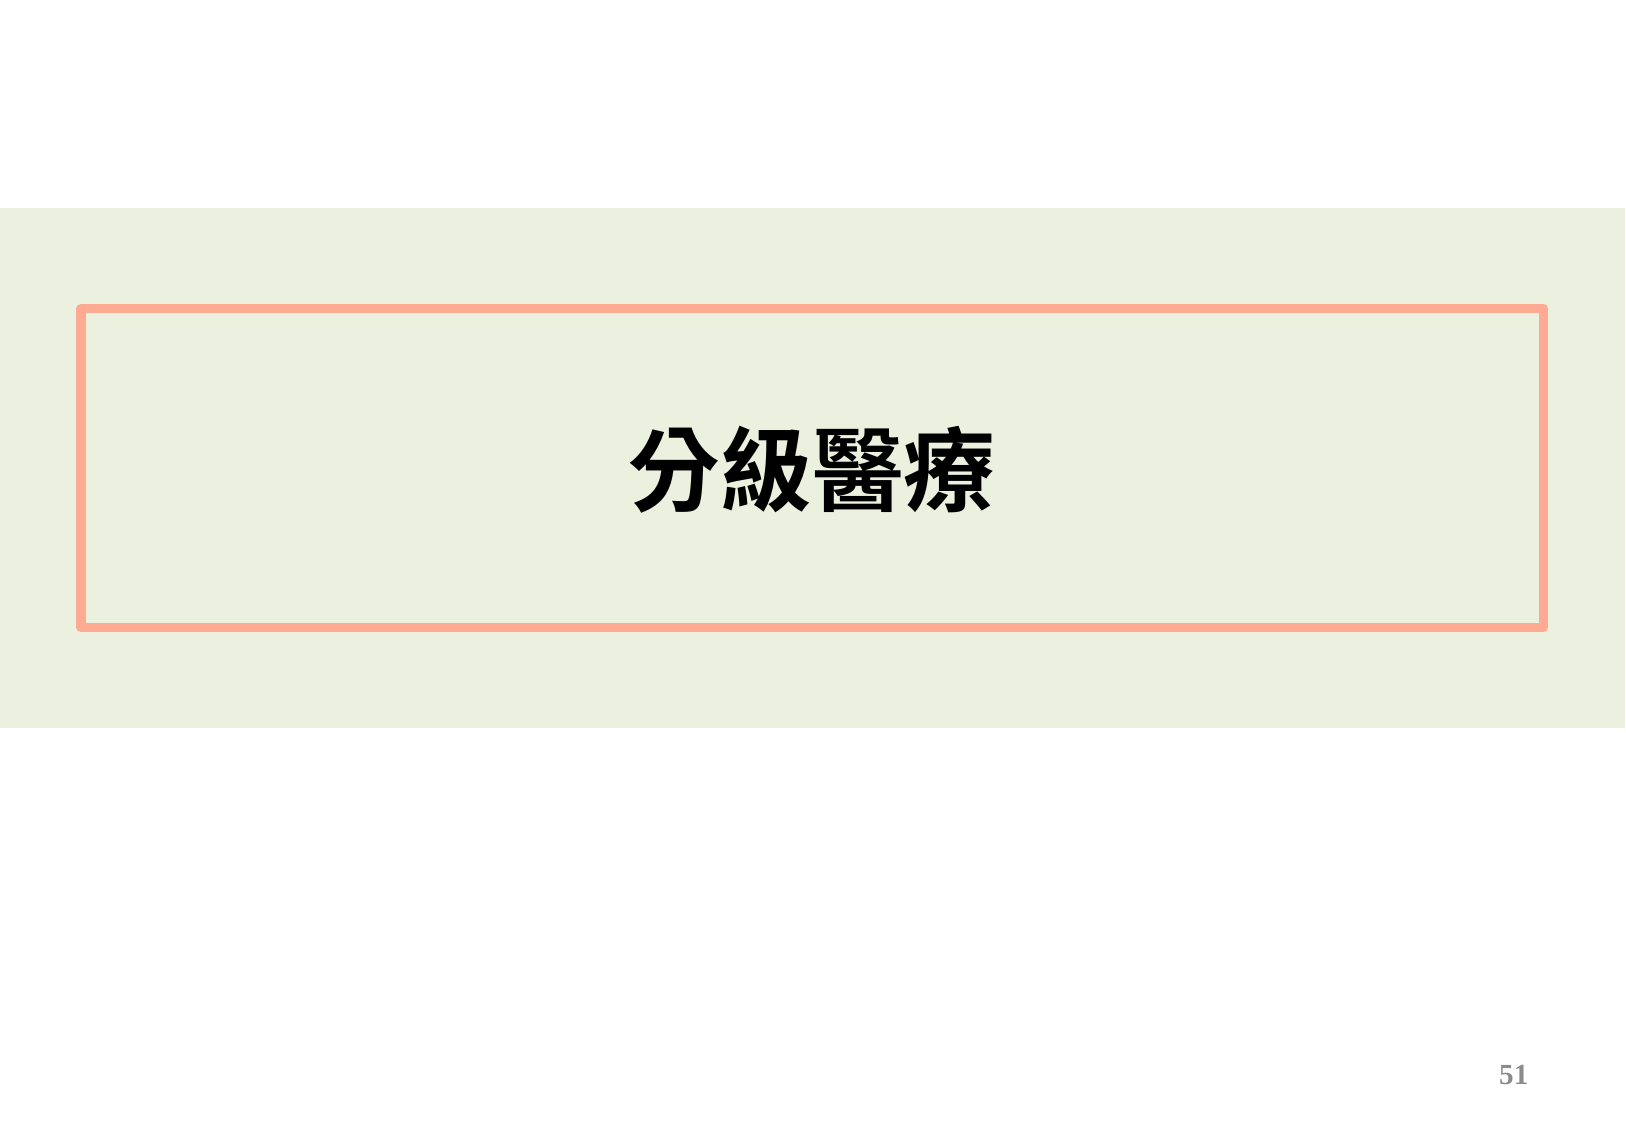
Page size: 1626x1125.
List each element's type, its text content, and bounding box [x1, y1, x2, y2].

list 分級醫療 [81, 308, 1544, 628]
slide_number <編號> [1164, 1042, 1544, 1103]
text_box [0, 208, 1625, 728]
